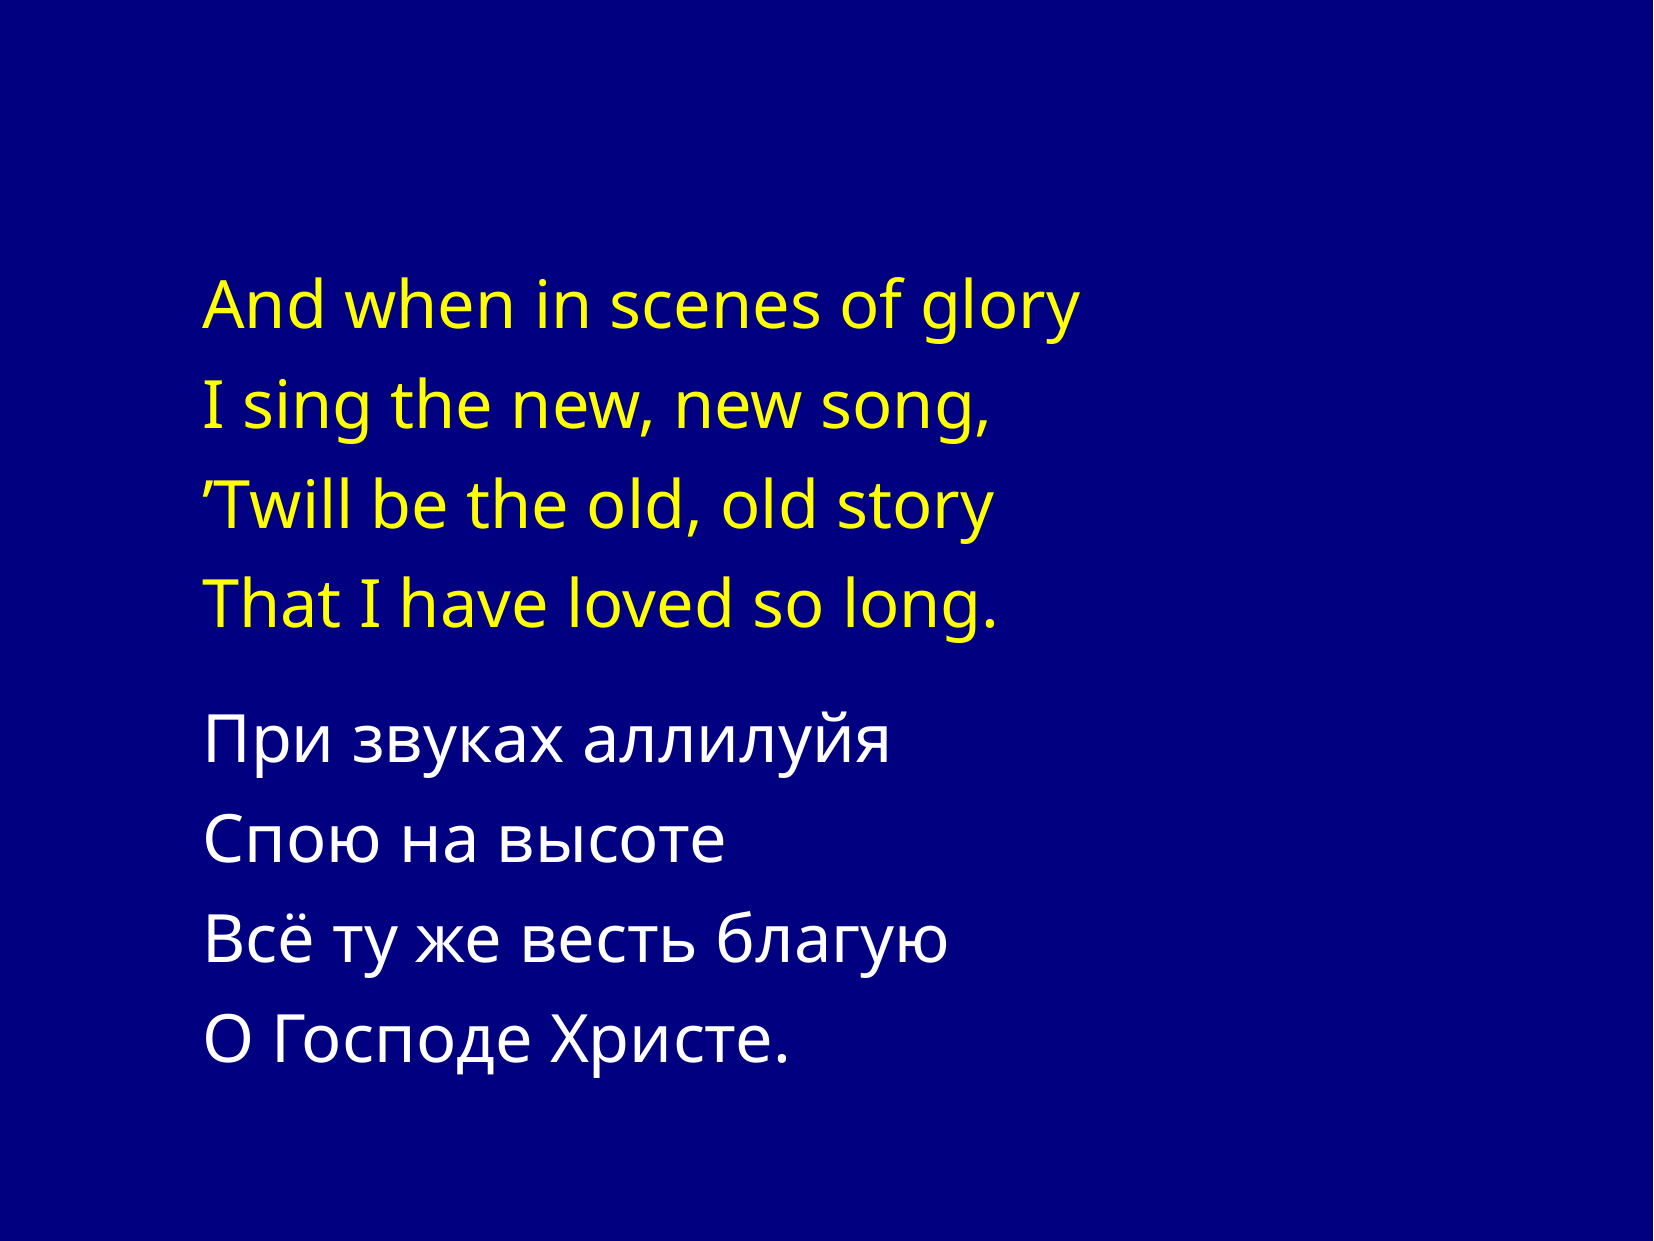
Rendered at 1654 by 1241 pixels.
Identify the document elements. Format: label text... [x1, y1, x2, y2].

text_box And when in scenes of glory I sing the new, new song, ’Twill be the old, old story That I have loved so long. [75, 150, 1576, 638]
text_box При звуках аллилуйя Спою на высоте Всё ту же весть благую О Господе Христе. [75, 675, 1576, 1163]
